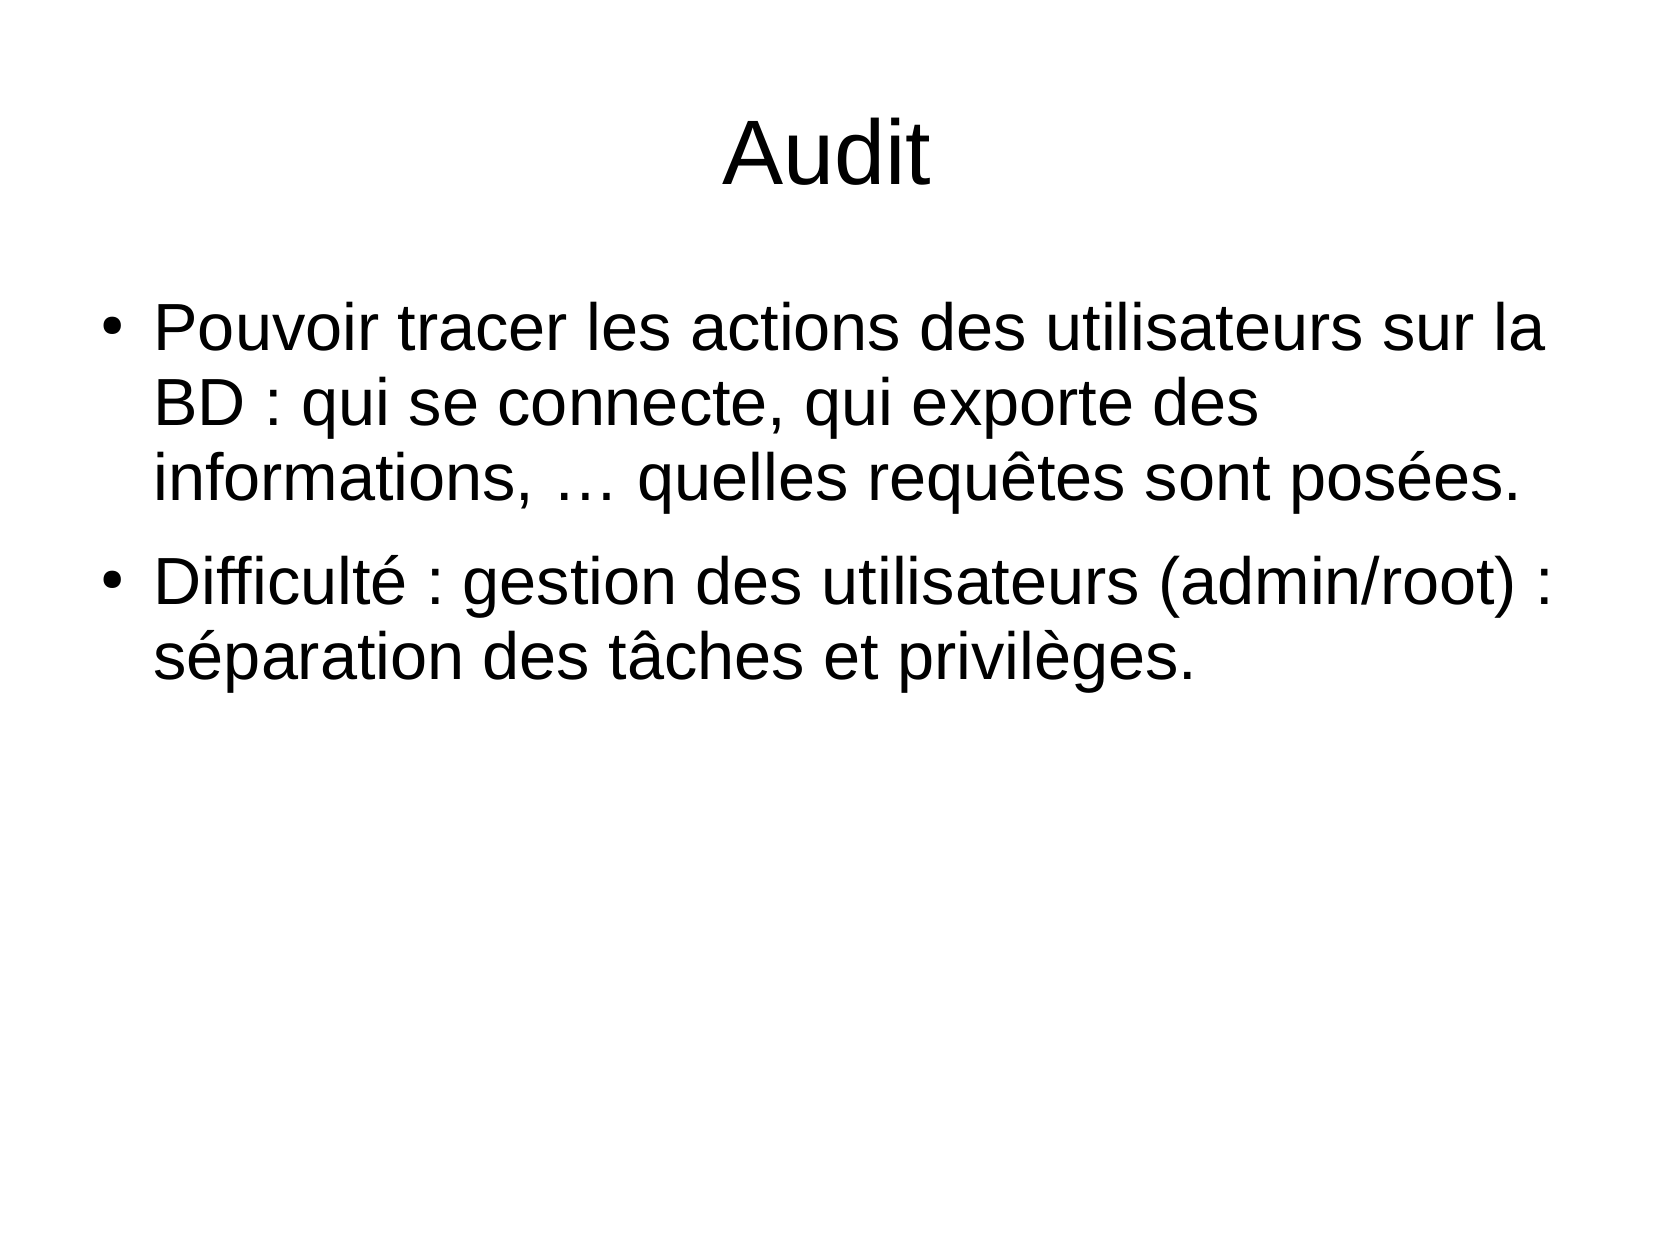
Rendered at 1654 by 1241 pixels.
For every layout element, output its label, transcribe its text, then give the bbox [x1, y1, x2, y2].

title Audit [82, 49, 1571, 257]
list Pouvoir tracer les actions des utilisateurs sur la BD : qui se connecte, qui exporte des informations, … quelles requêtes sont posées. Difficulté : gestion des utilisateurs (admin/root) : séparation des tâches et privilèges. [82, 290, 1571, 1010]
